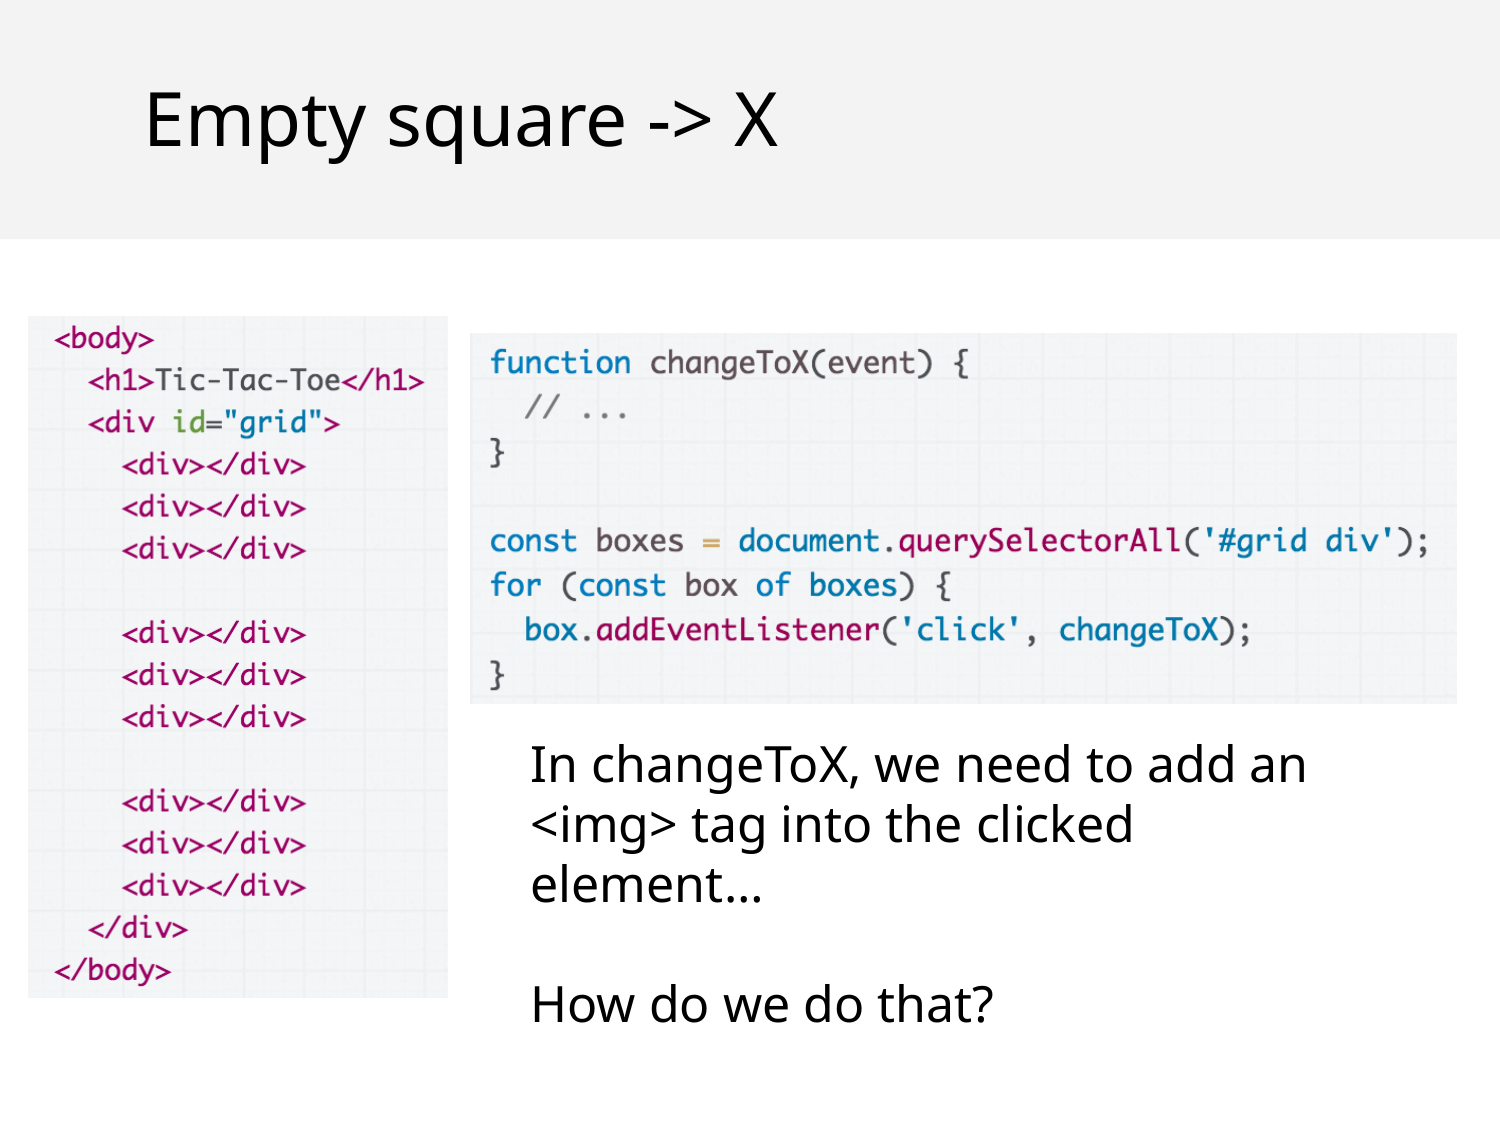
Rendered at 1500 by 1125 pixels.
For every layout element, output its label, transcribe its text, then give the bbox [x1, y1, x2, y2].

picture [28, 316, 448, 998]
title Empty square -> X [128, 56, 1372, 183]
picture [470, 333, 1457, 704]
text_box In changeToX, we need to add an <img> tag into the clicked element… How do we do that? [515, 717, 1389, 1018]
